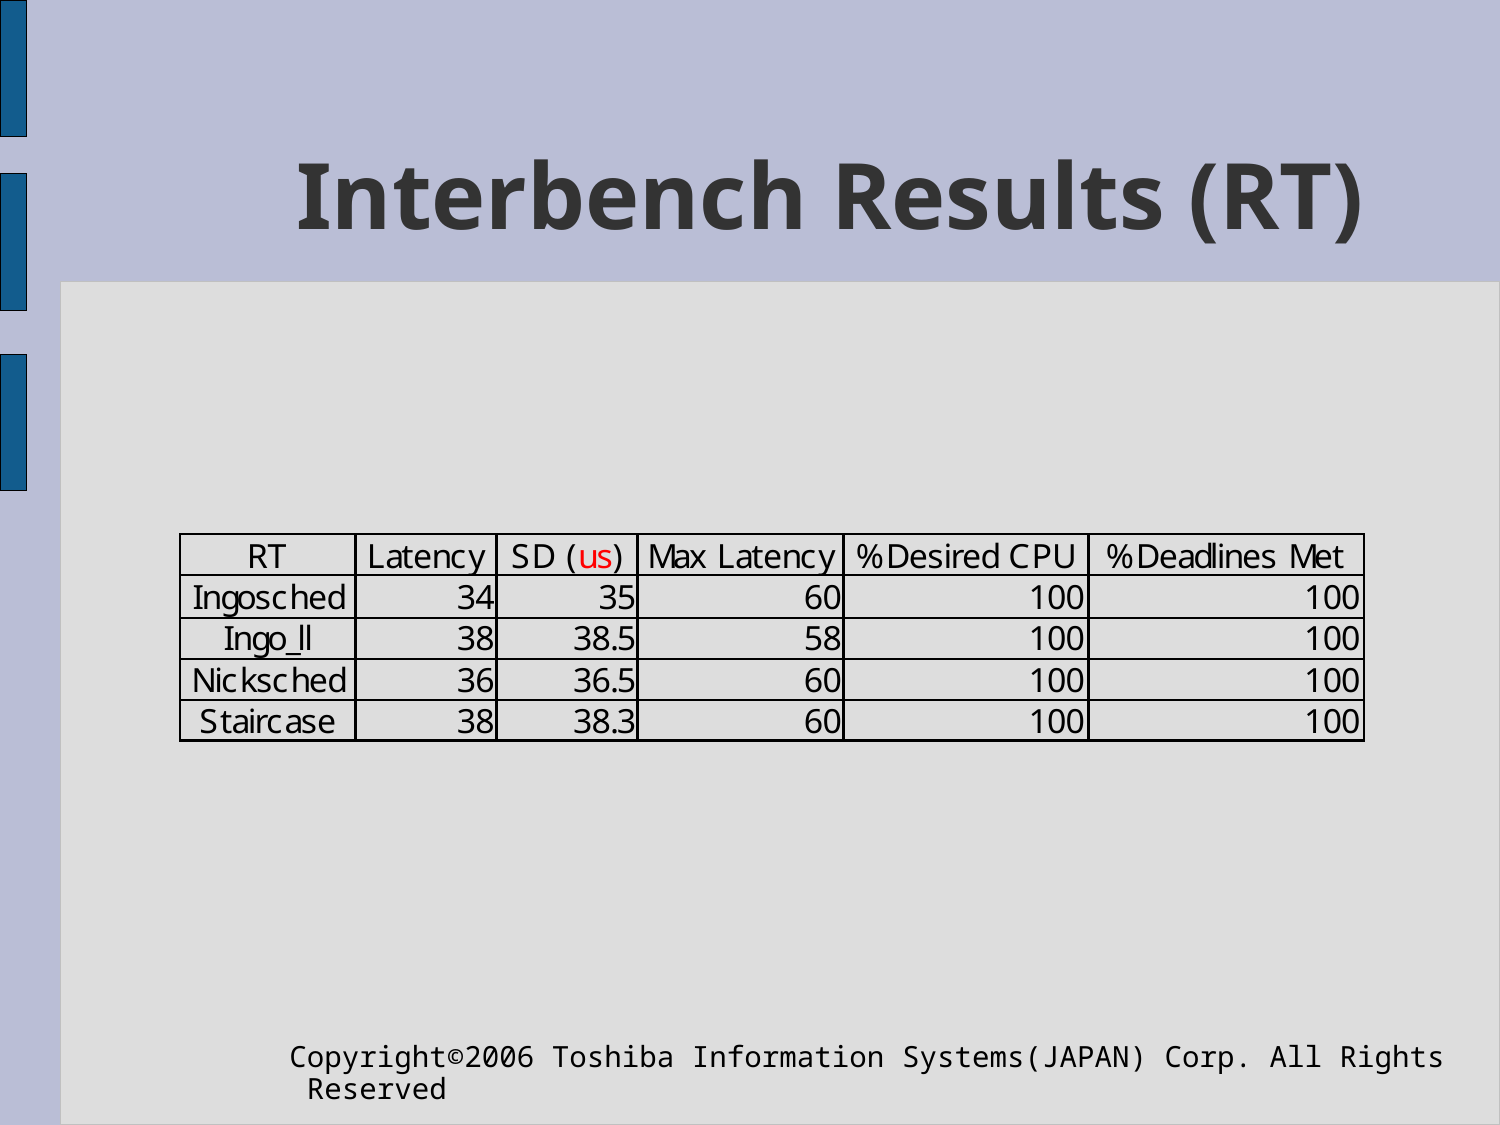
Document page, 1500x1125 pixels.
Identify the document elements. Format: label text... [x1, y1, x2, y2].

title Interbench Results (RT) [225, 99, 1436, 288]
chart [177, 507, 1500, 769]
